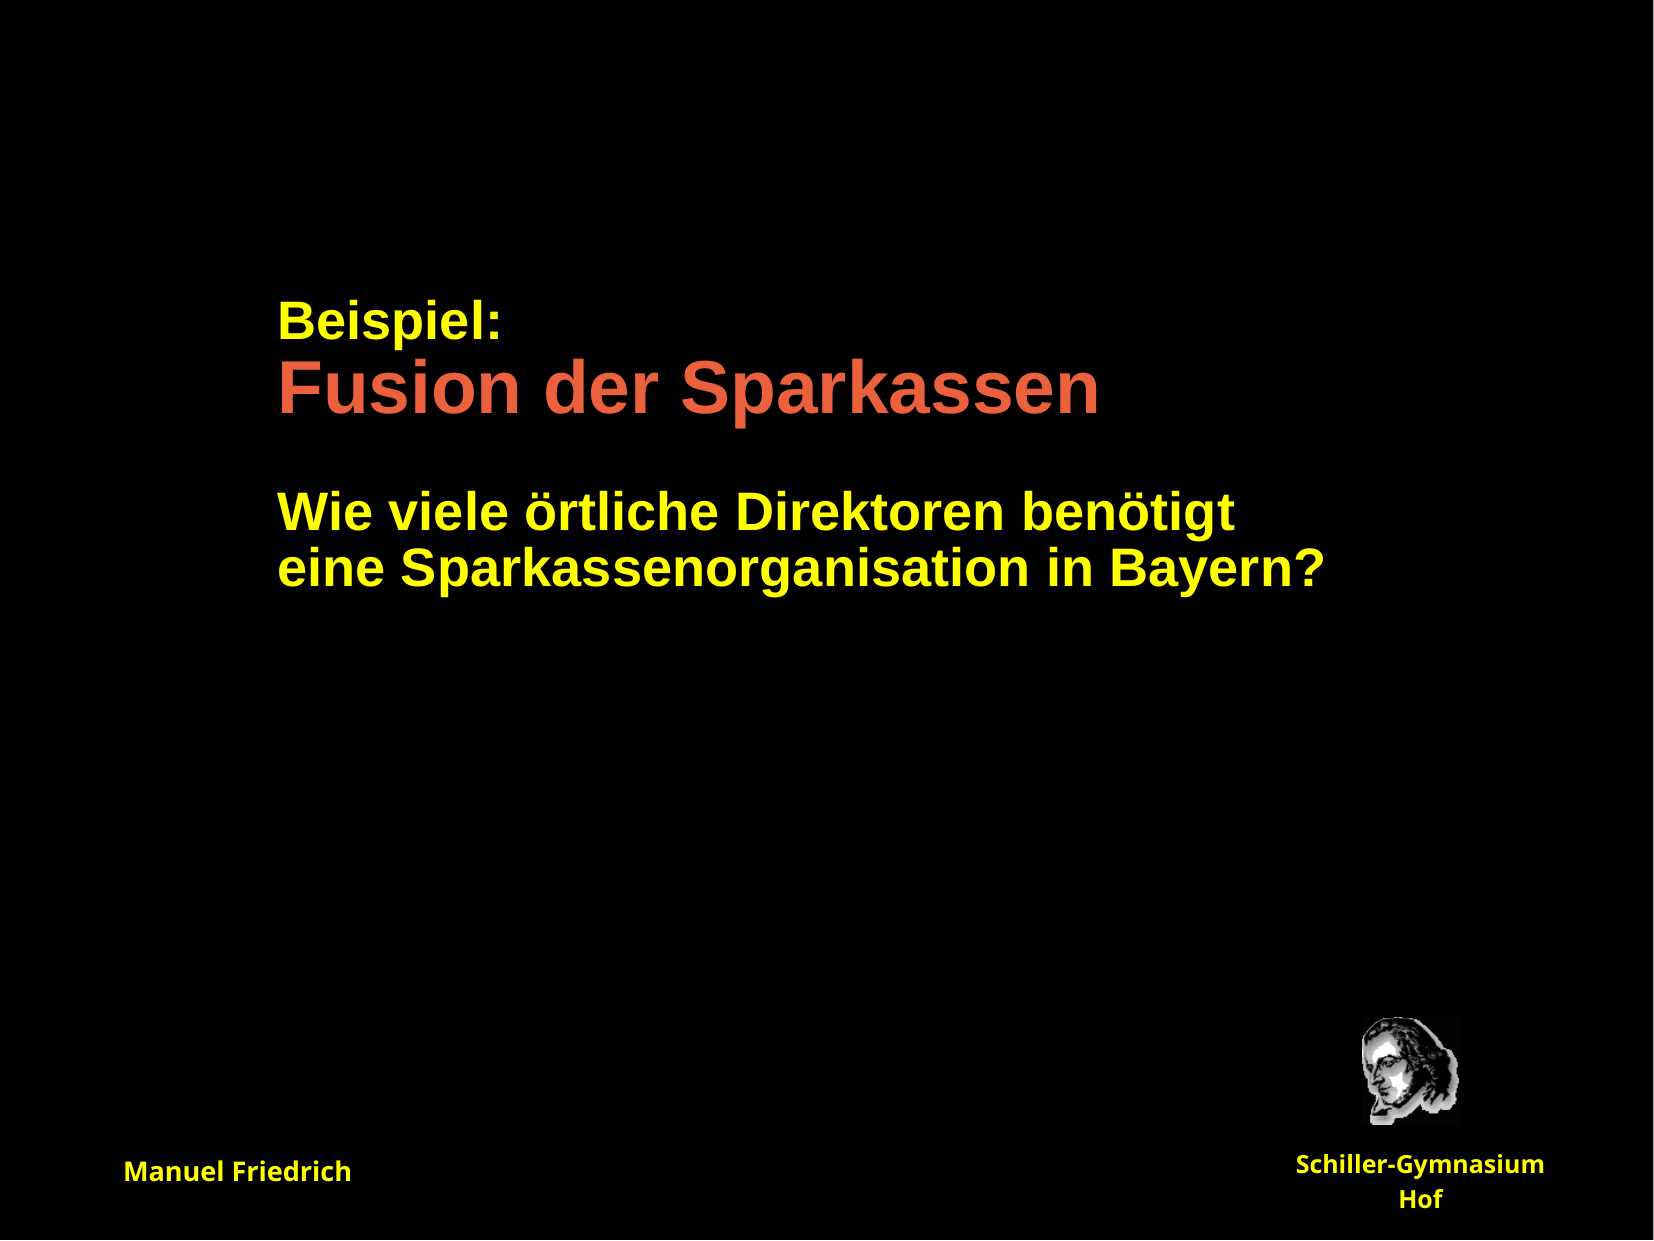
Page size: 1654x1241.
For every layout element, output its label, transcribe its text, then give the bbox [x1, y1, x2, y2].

picture [1362, 1017, 1459, 1126]
text_box Beispiel: Fusion der Sparkassen Wie viele örtliche Direktoren benötigt eine Sparkassenorganisation in Bayern? [277, 294, 1329, 599]
text_box Manuel Friedrich [123, 1151, 353, 1191]
text_box Schiller-Gymnasium Hof [1295, 1145, 1546, 1216]
